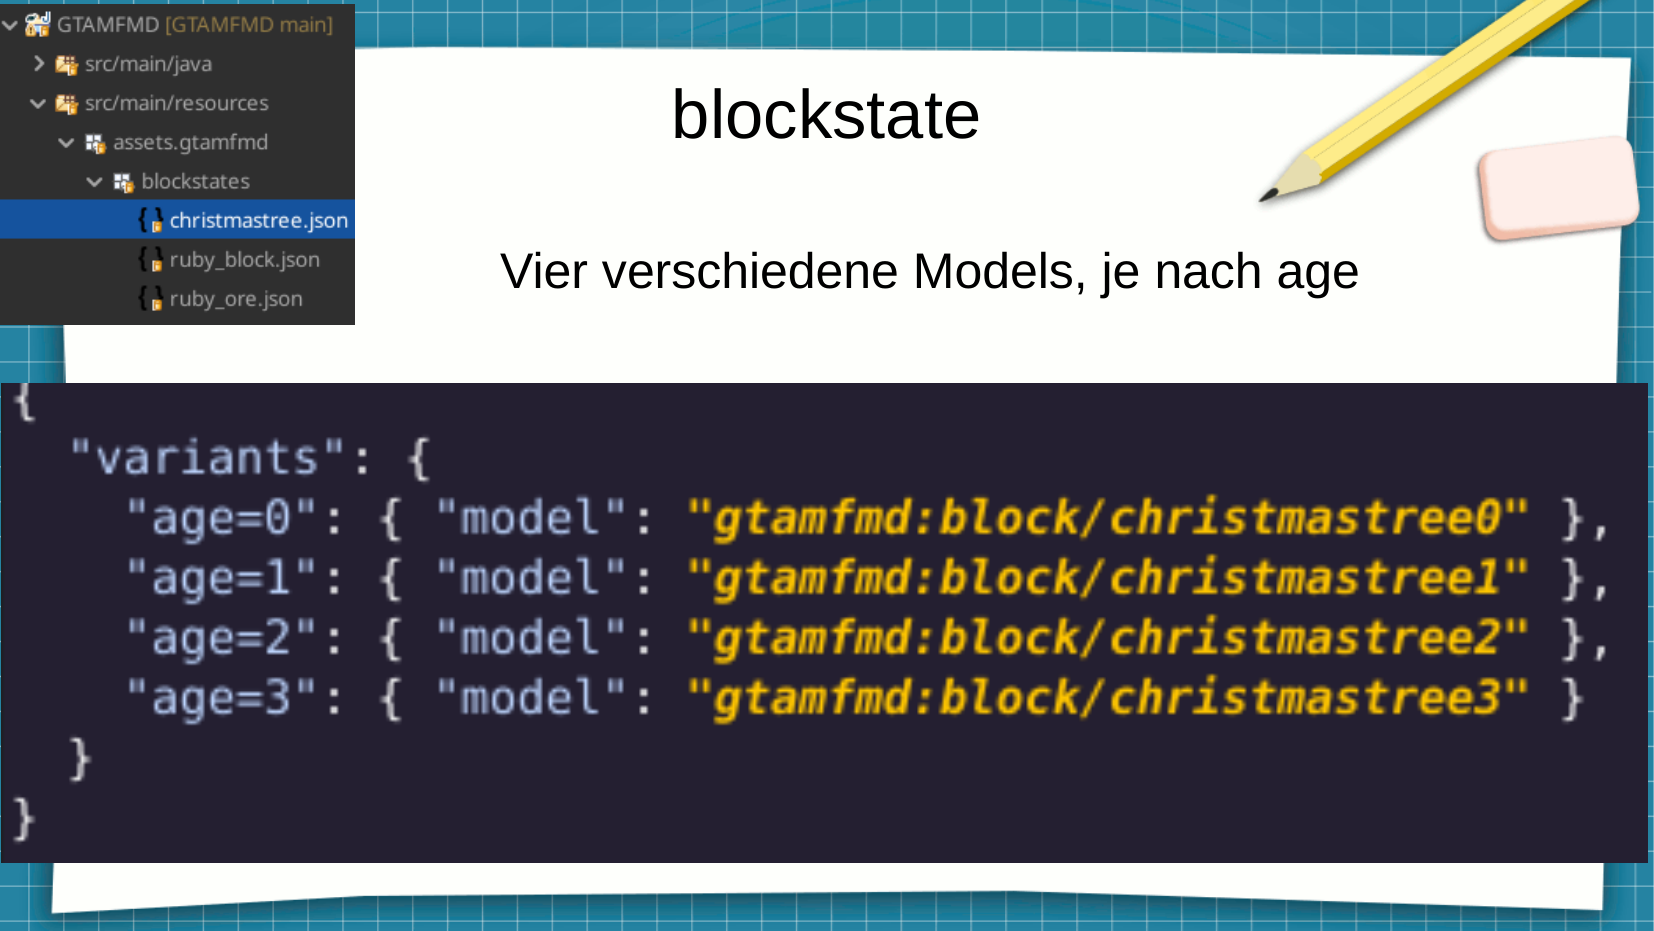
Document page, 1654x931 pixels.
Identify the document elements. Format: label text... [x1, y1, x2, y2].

text_box Vier verschiedene Models, je nach age [442, 236, 1418, 355]
title blockstate [355, 37, 1571, 193]
picture [0, 0, 1654, 931]
